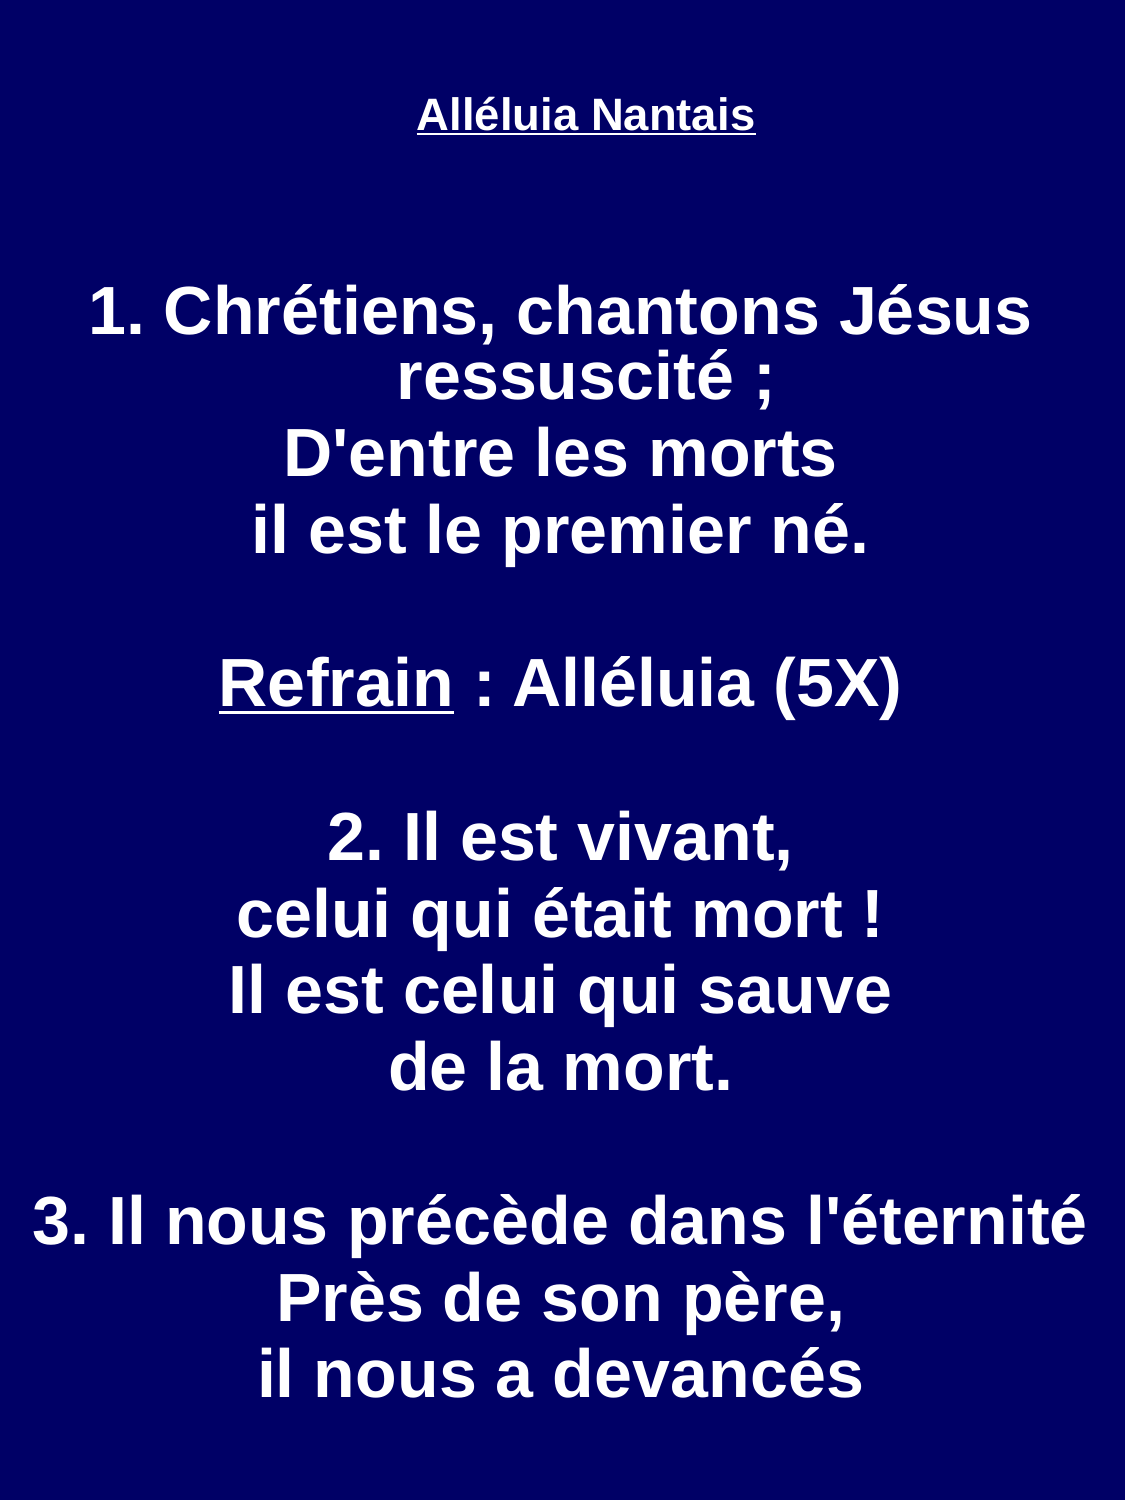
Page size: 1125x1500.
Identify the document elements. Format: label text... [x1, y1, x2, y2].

text_box Alléluia Nantais 1. Chrétiens, chantons Jésus ressuscité ; D'entre les morts il est le premier né. Refrain : Alléluia (5X) 2. Il est vivant, celui qui était mort ! Il est celui qui sauve de la mort. 3. Il nous précède dans l'éternité Près de son père, il nous a devancés [11, 35, 1111, 1441]
